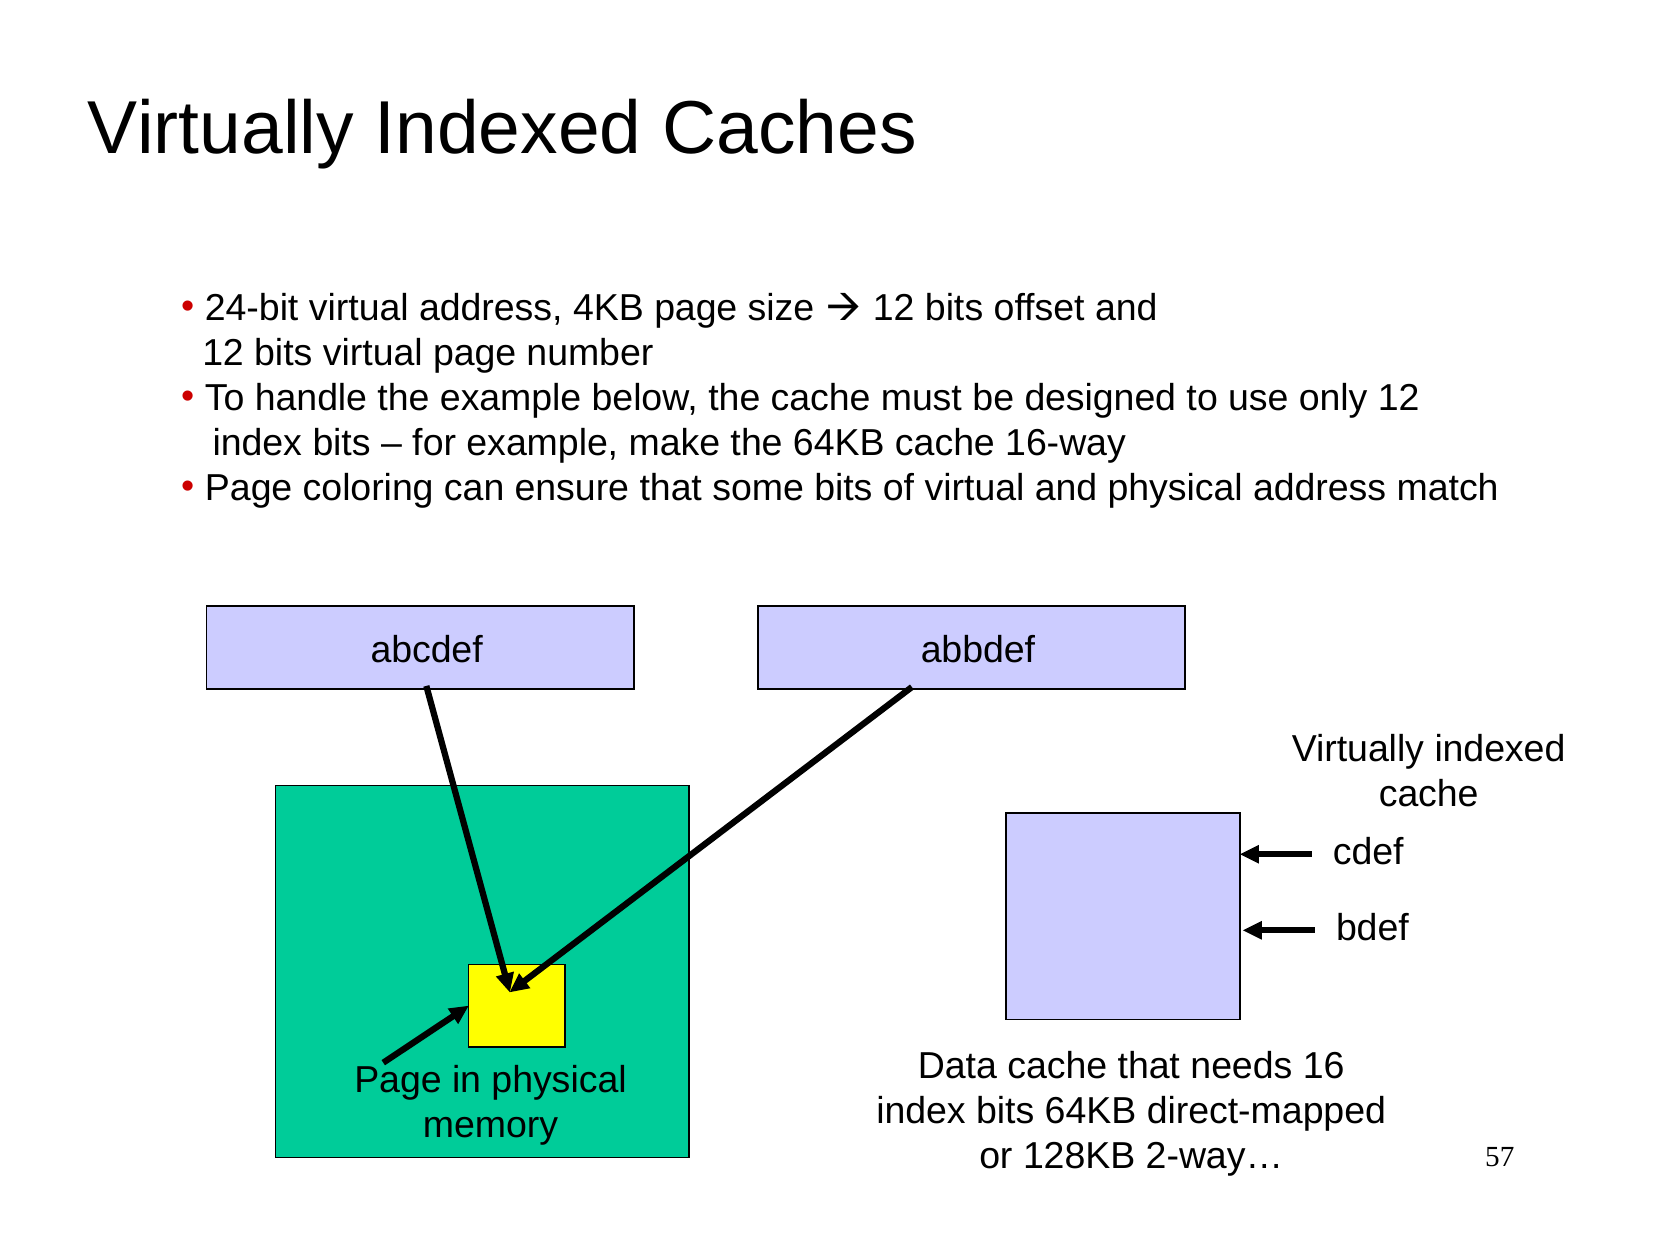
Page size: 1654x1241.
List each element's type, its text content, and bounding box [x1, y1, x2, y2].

text_box abbdef [757, 606, 1185, 689]
text_box cdef [1305, 822, 1419, 880]
text_box [506, 965, 539, 985]
text_box Page in physical memory [326, 1047, 642, 1153]
text_box bdef [1308, 895, 1424, 957]
text_box [469, 965, 565, 1047]
text_box [1005, 812, 1241, 1020]
text_box Virtually Indexed Caches [72, 71, 933, 177]
text_box <number> [1185, 1129, 1530, 1213]
text_box abcdef [206, 606, 634, 689]
text_box 24-bit virtual address, 4KB page size  12 bits offset and 12 bits virtual page number To handle the example below, the cache must be designed to use only 12 index bits – for example, make the 64KB cache 16-way Page coloring can ensure that some bits of virtual and physical address match [166, 275, 1514, 516]
text_box Data cache that needs 16 index bits 64KB direct-mapped or 128KB 2-way… [848, 1033, 1401, 1184]
text_box Virtually indexed cache [1263, 716, 1581, 822]
